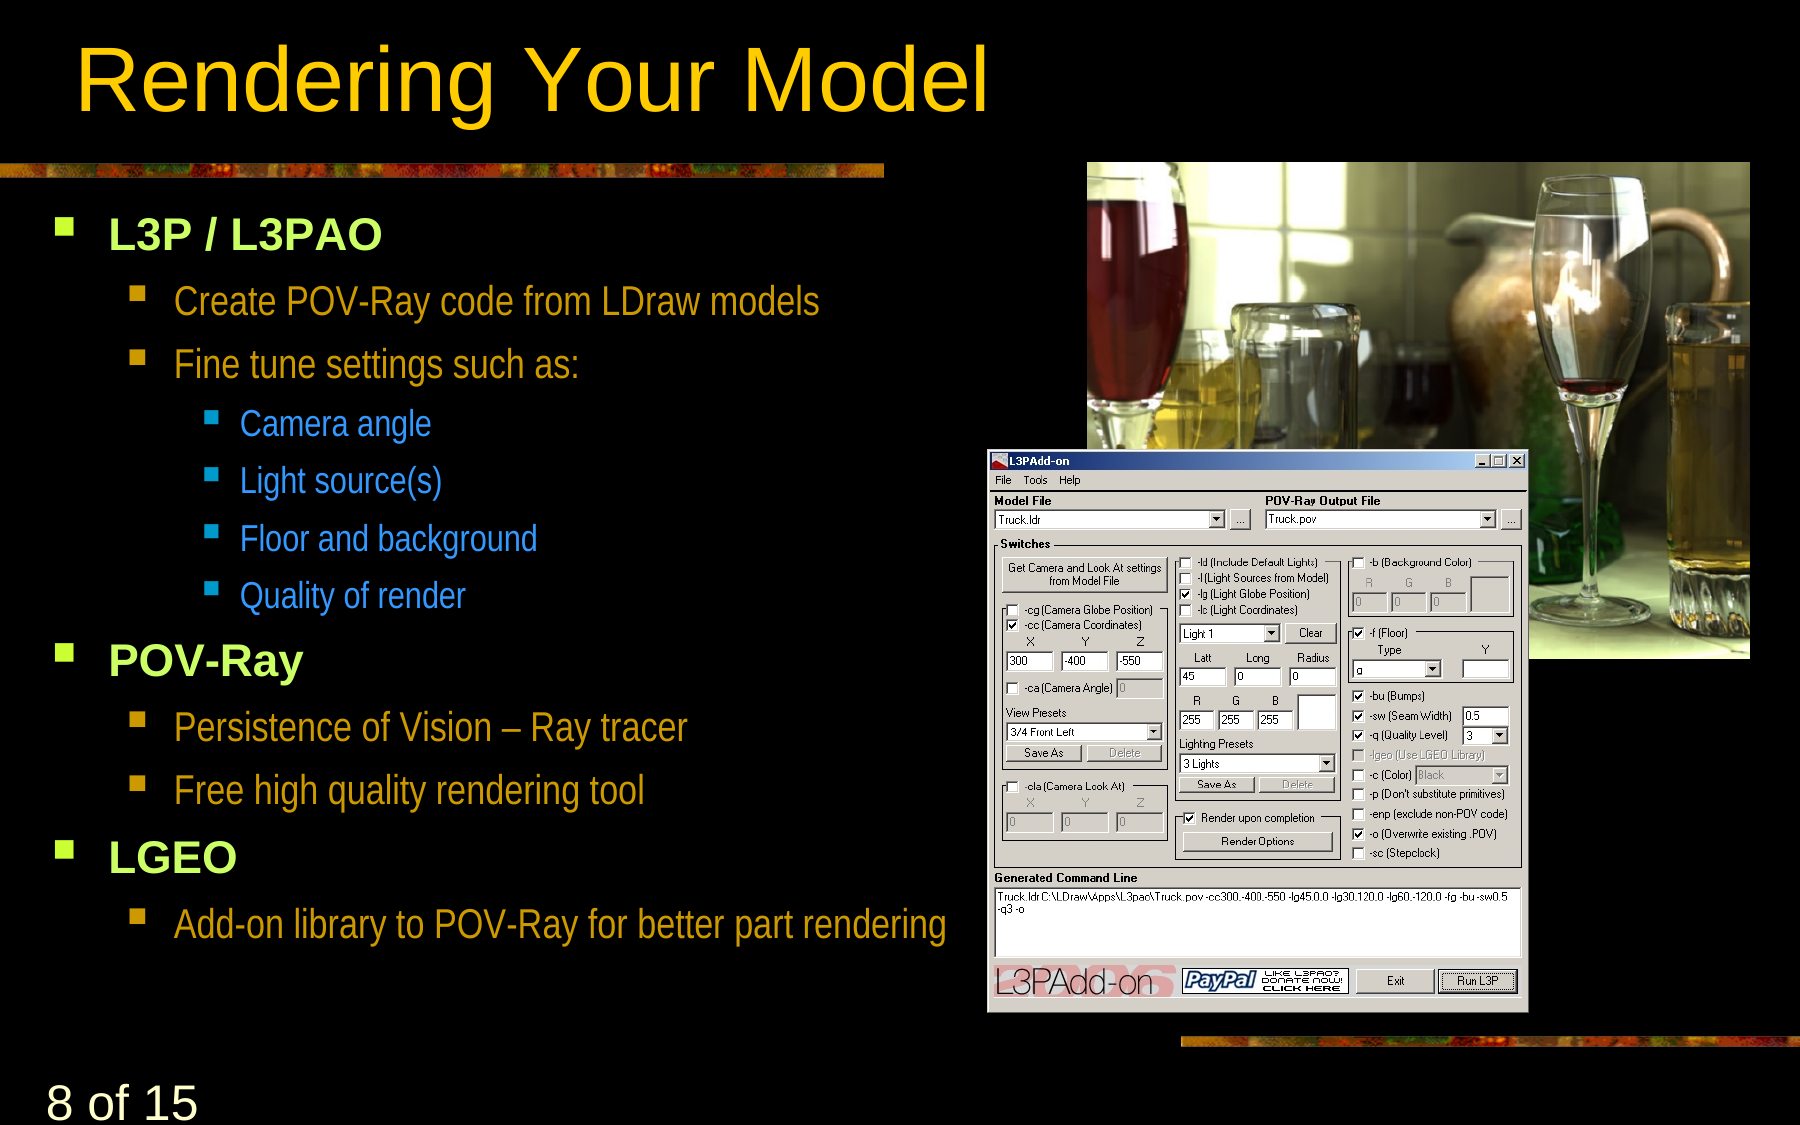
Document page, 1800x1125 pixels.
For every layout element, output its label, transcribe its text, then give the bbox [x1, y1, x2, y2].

picture [0, 162, 884, 182]
picture [1181, 1035, 1800, 1050]
list L3P / L3PAO Create POV-Ray code from LDraw models Fine tune settings such as: Camera angle Light source(s) Floor and background Quality of render POV-Ray Persistence of Vision – Ray tracer Free high quality rendering tool LGEO Add-on library to POV-Ray for better part rendering [37, 212, 975, 1026]
title Rendering Your Model [59, 12, 1761, 138]
picture [987, 162, 1750, 1013]
